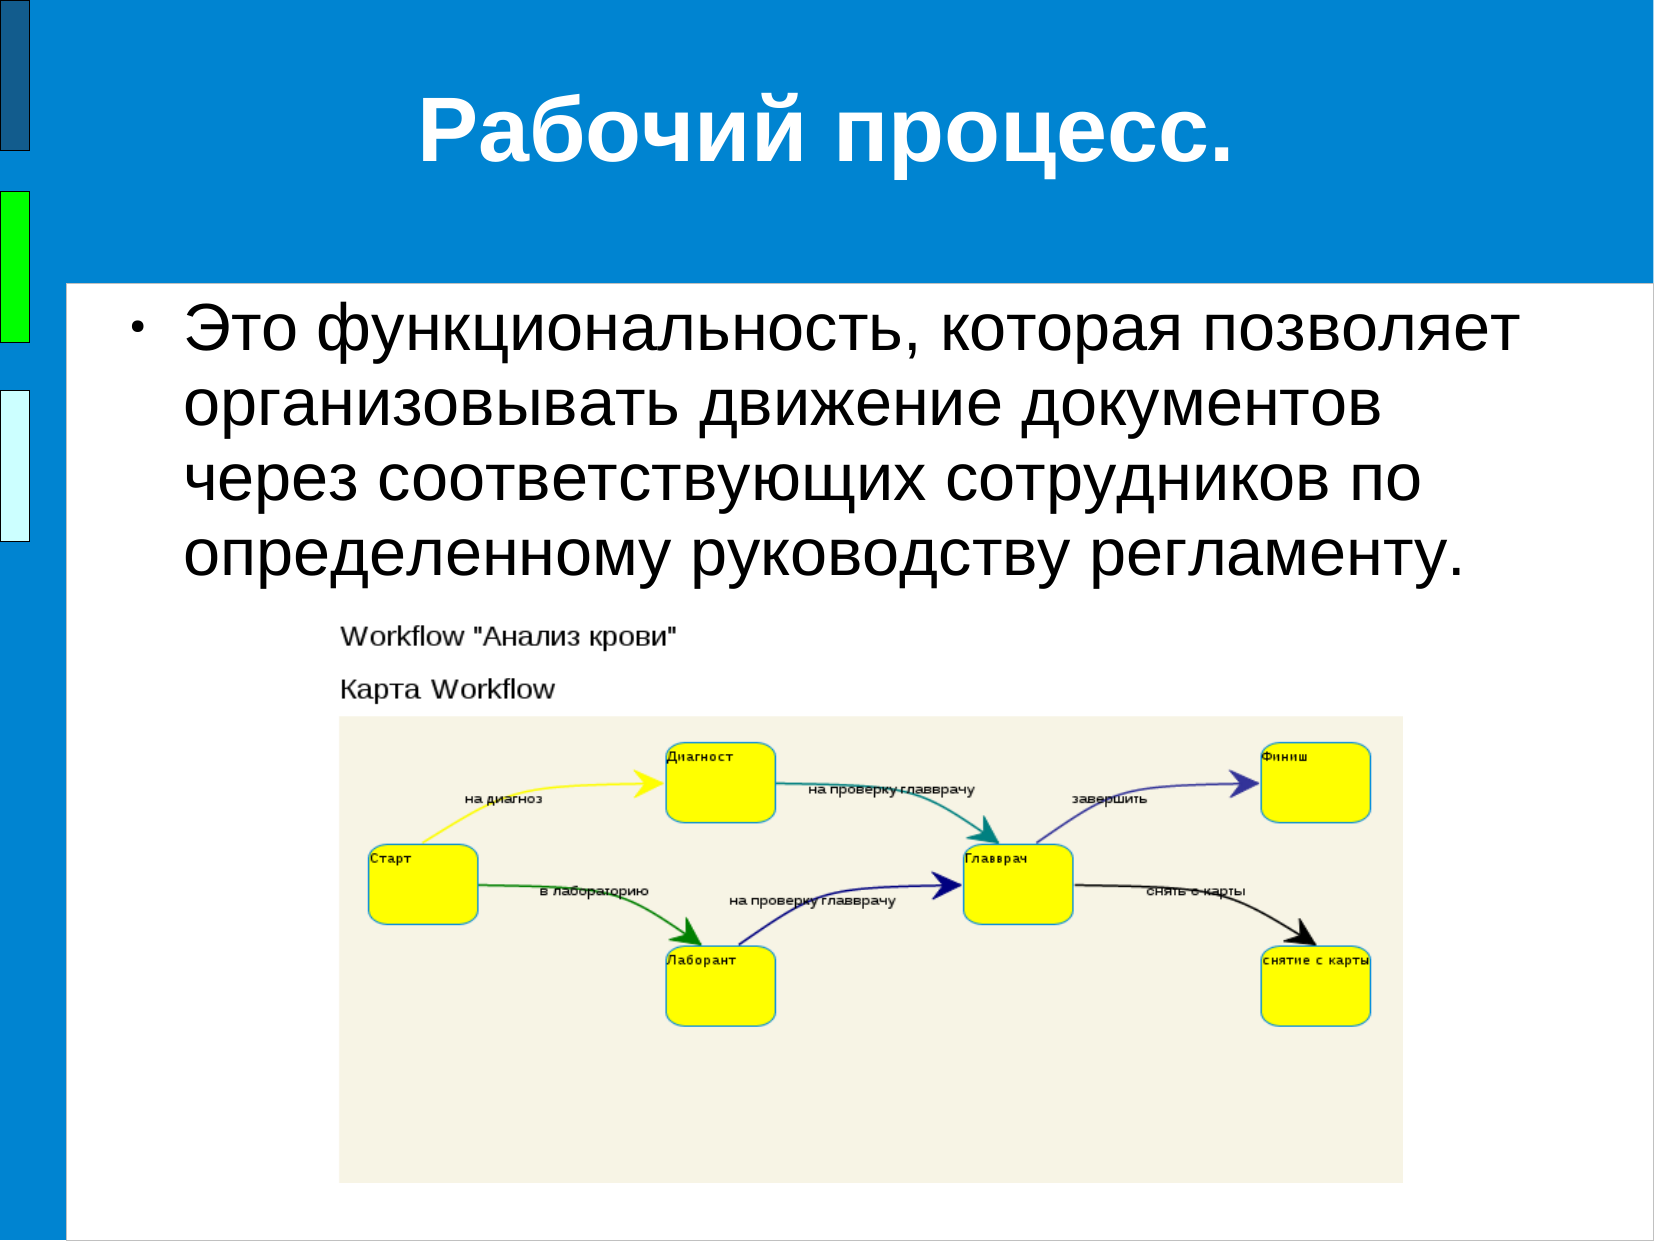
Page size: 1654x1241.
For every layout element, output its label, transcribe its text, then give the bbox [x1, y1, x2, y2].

title Рабочий процесс. [82, 33, 1571, 226]
picture [325, 597, 1403, 1183]
list Это функциональность, которая позволяет организовывать движение документов через соответствующих сотрудников по определенному руководству регламенту. [82, 290, 1571, 1094]
